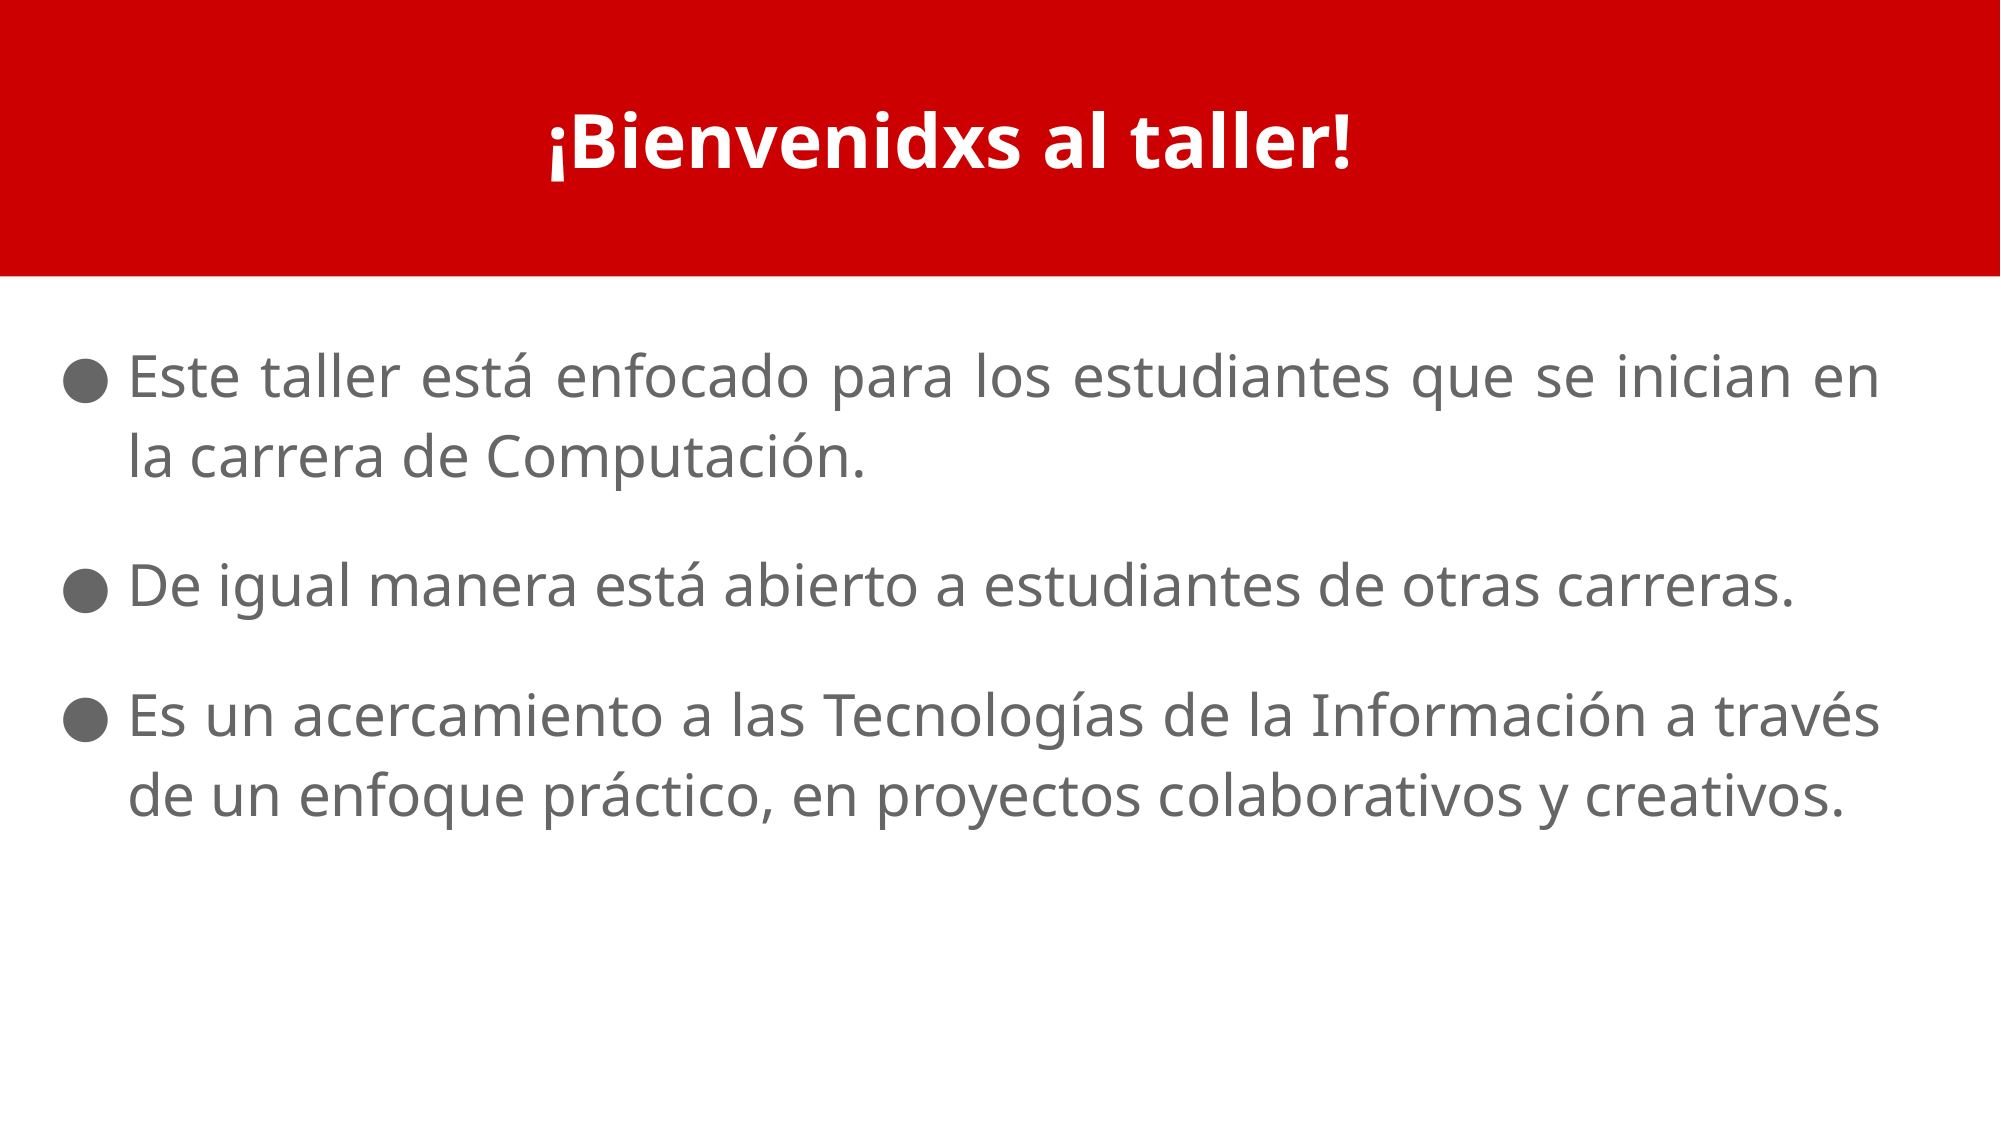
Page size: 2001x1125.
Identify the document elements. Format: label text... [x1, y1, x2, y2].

title ¡Bienvenidxs al taller! [169, 35, 1732, 254]
text_box [0, 0, 2000, 277]
text_box Este taller está enfocado para los estudiantes que se inician en la carrera de Computación. De igual manera está abierto a estudiantes de otras carreras. Es un acercamiento a las Tecnologías de la Información a través de un enfoque práctico, en proyectos colaborativos y creativos. [37, 321, 1897, 958]
